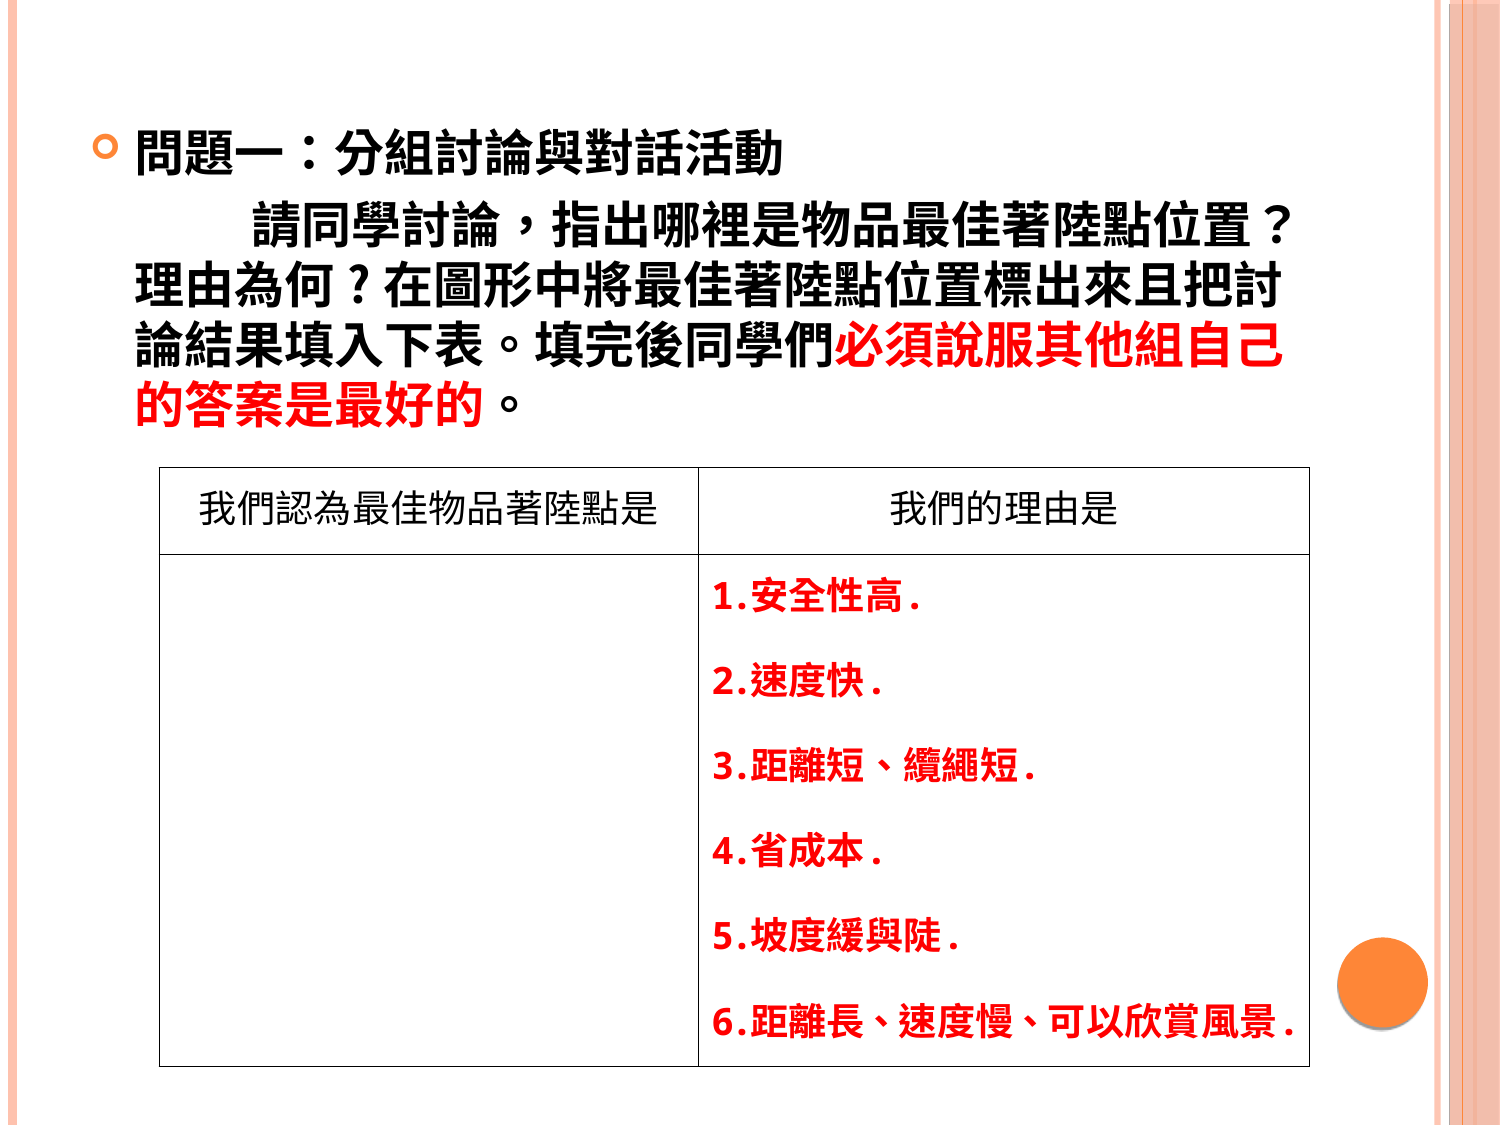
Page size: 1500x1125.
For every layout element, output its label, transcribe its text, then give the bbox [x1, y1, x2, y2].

chart [158, 467, 1333, 1125]
list 問題一：分組討論與對話活動 請同學討論，指出哪裡是物品最佳著陸點位置？理由為何?在圖形中將最佳著陸點位置標出來且把討論結果填入下表。填完後同學們必須說服其他組自己的答案是最好的。 [75, 113, 1300, 1062]
